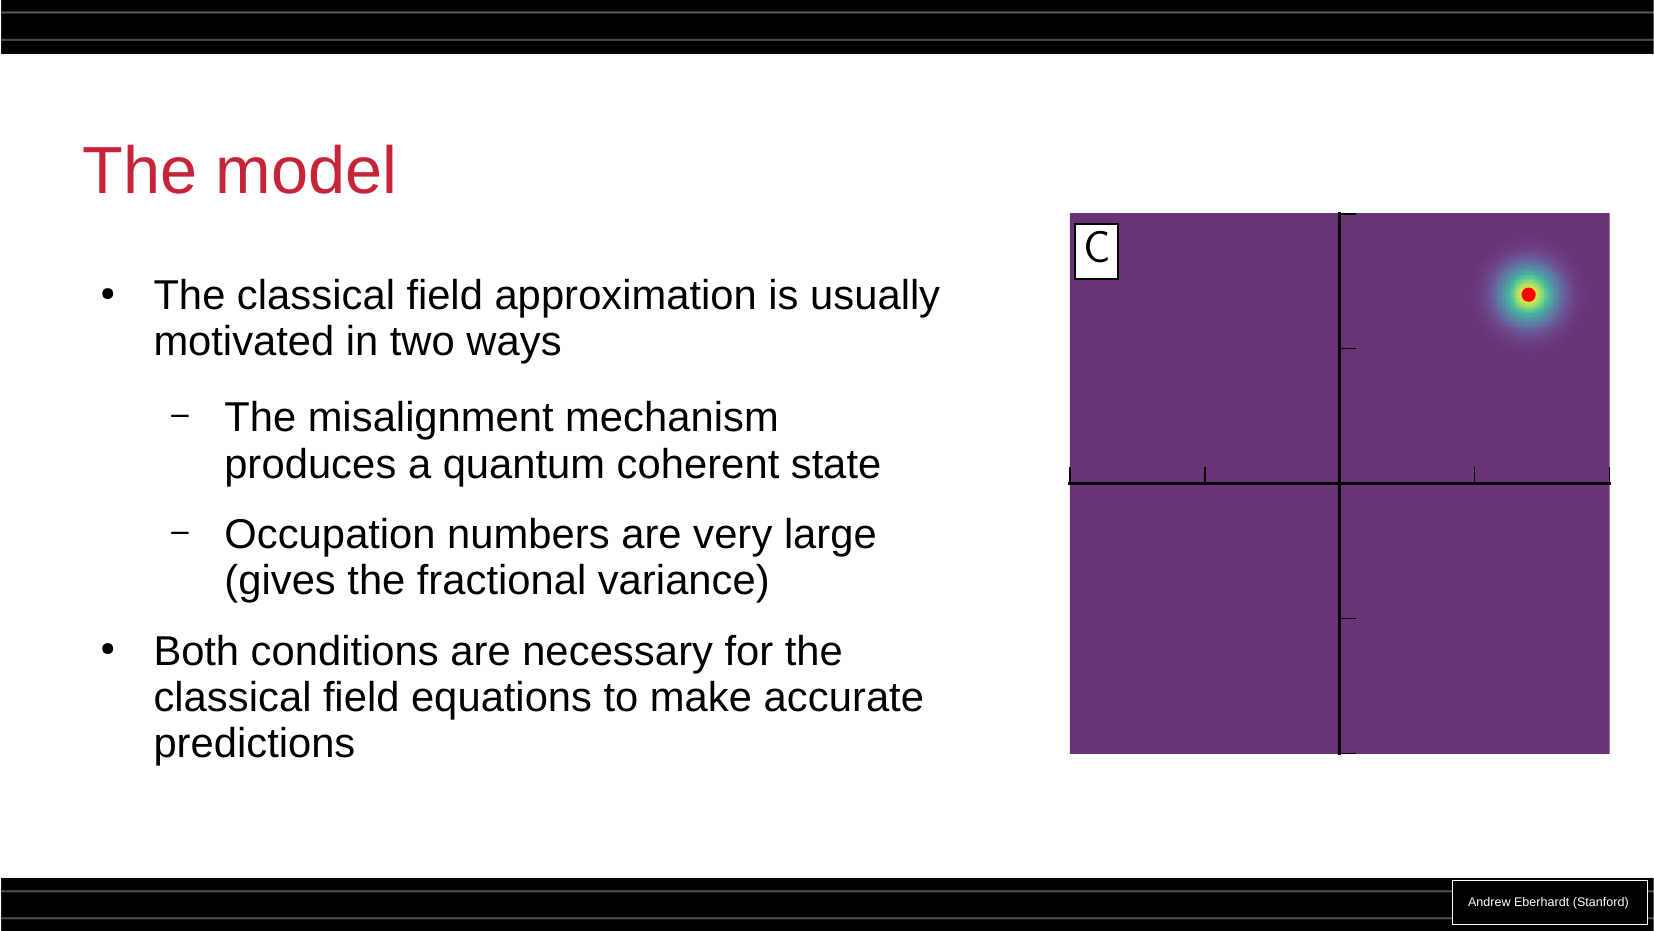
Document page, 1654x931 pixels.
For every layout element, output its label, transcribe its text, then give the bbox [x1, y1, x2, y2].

text_box Andrew Eberhardt (Stanford) [1452, 880, 1648, 925]
list The classical field approximation is usually motivated in two ways The misalignment mechanism produces a quantum coherent state Occupation numbers are very large (gives the fractional variance) Both conditions are necessary for the classical field equations to make accurate predictions [82, 271, 961, 851]
title The model [82, 92, 1571, 249]
picture [1, 0, 1654, 54]
picture [1, 878, 1654, 931]
picture [1055, 198, 1626, 769]
